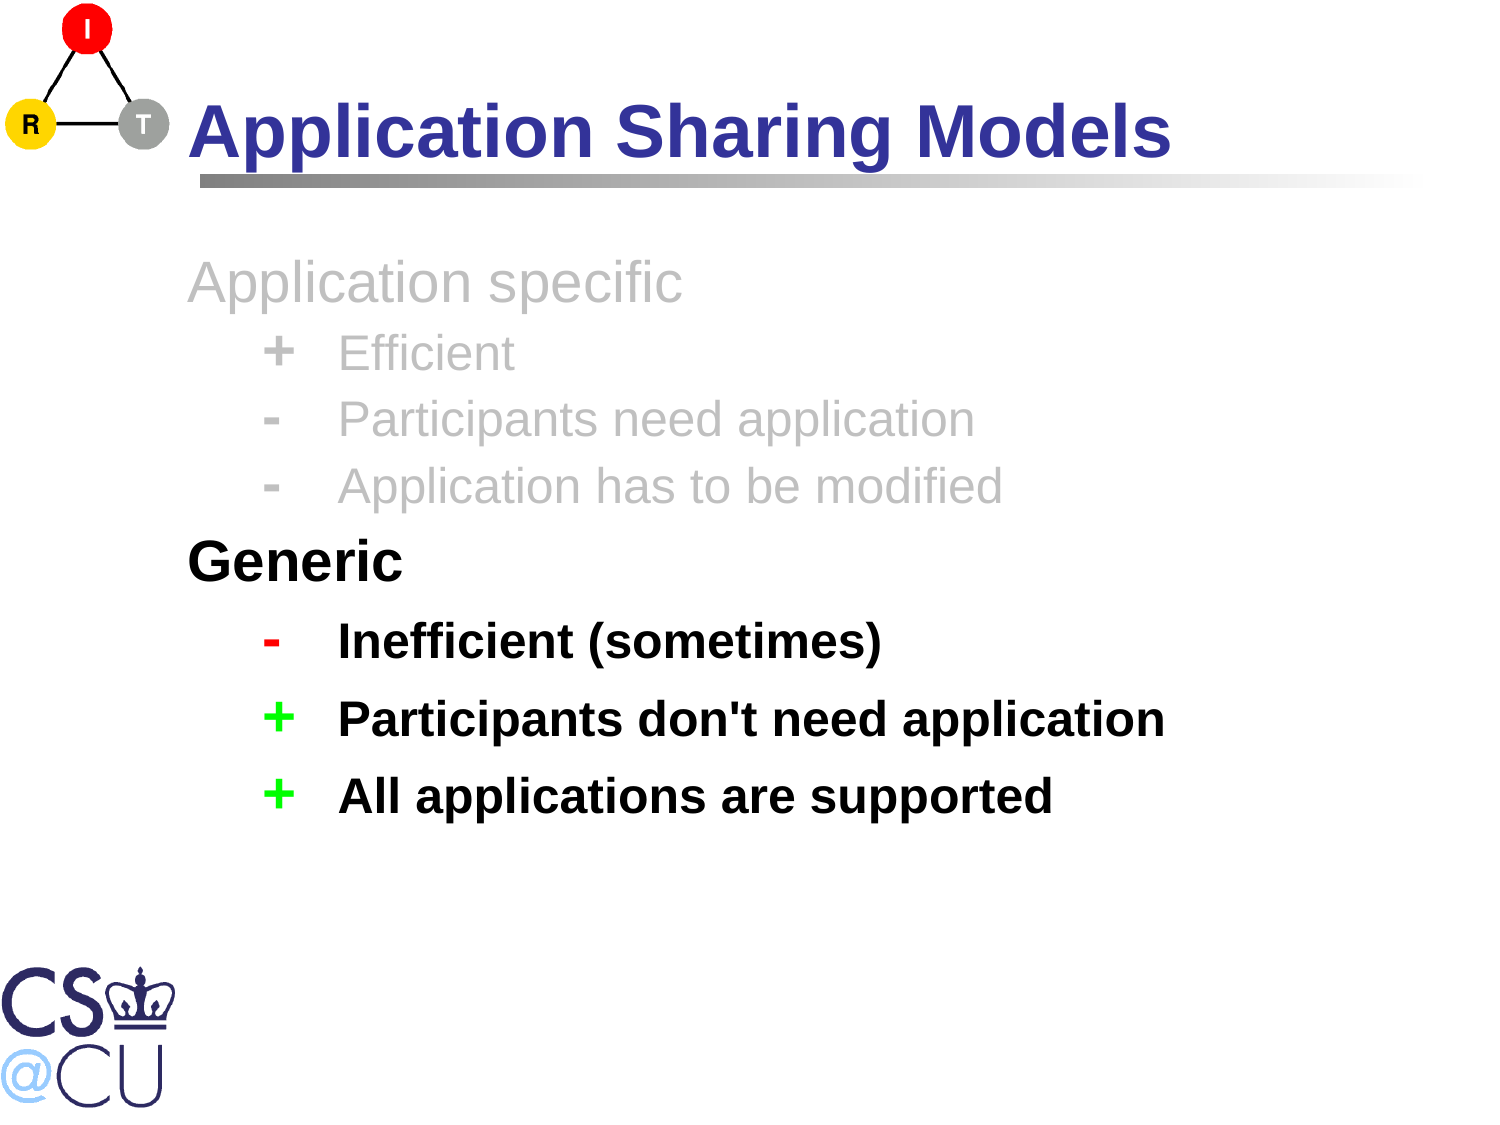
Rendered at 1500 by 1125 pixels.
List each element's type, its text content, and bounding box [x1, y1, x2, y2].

title Application Sharing Models [187, 44, 1463, 218]
picture [0, 949, 175, 1125]
picture [0, 0, 173, 154]
list Application specific + Efficient - Participants need application - Application has to be modified Generic - Inefficient (sometimes) + Participants don't need application + All applications are supported [187, 249, 1463, 998]
